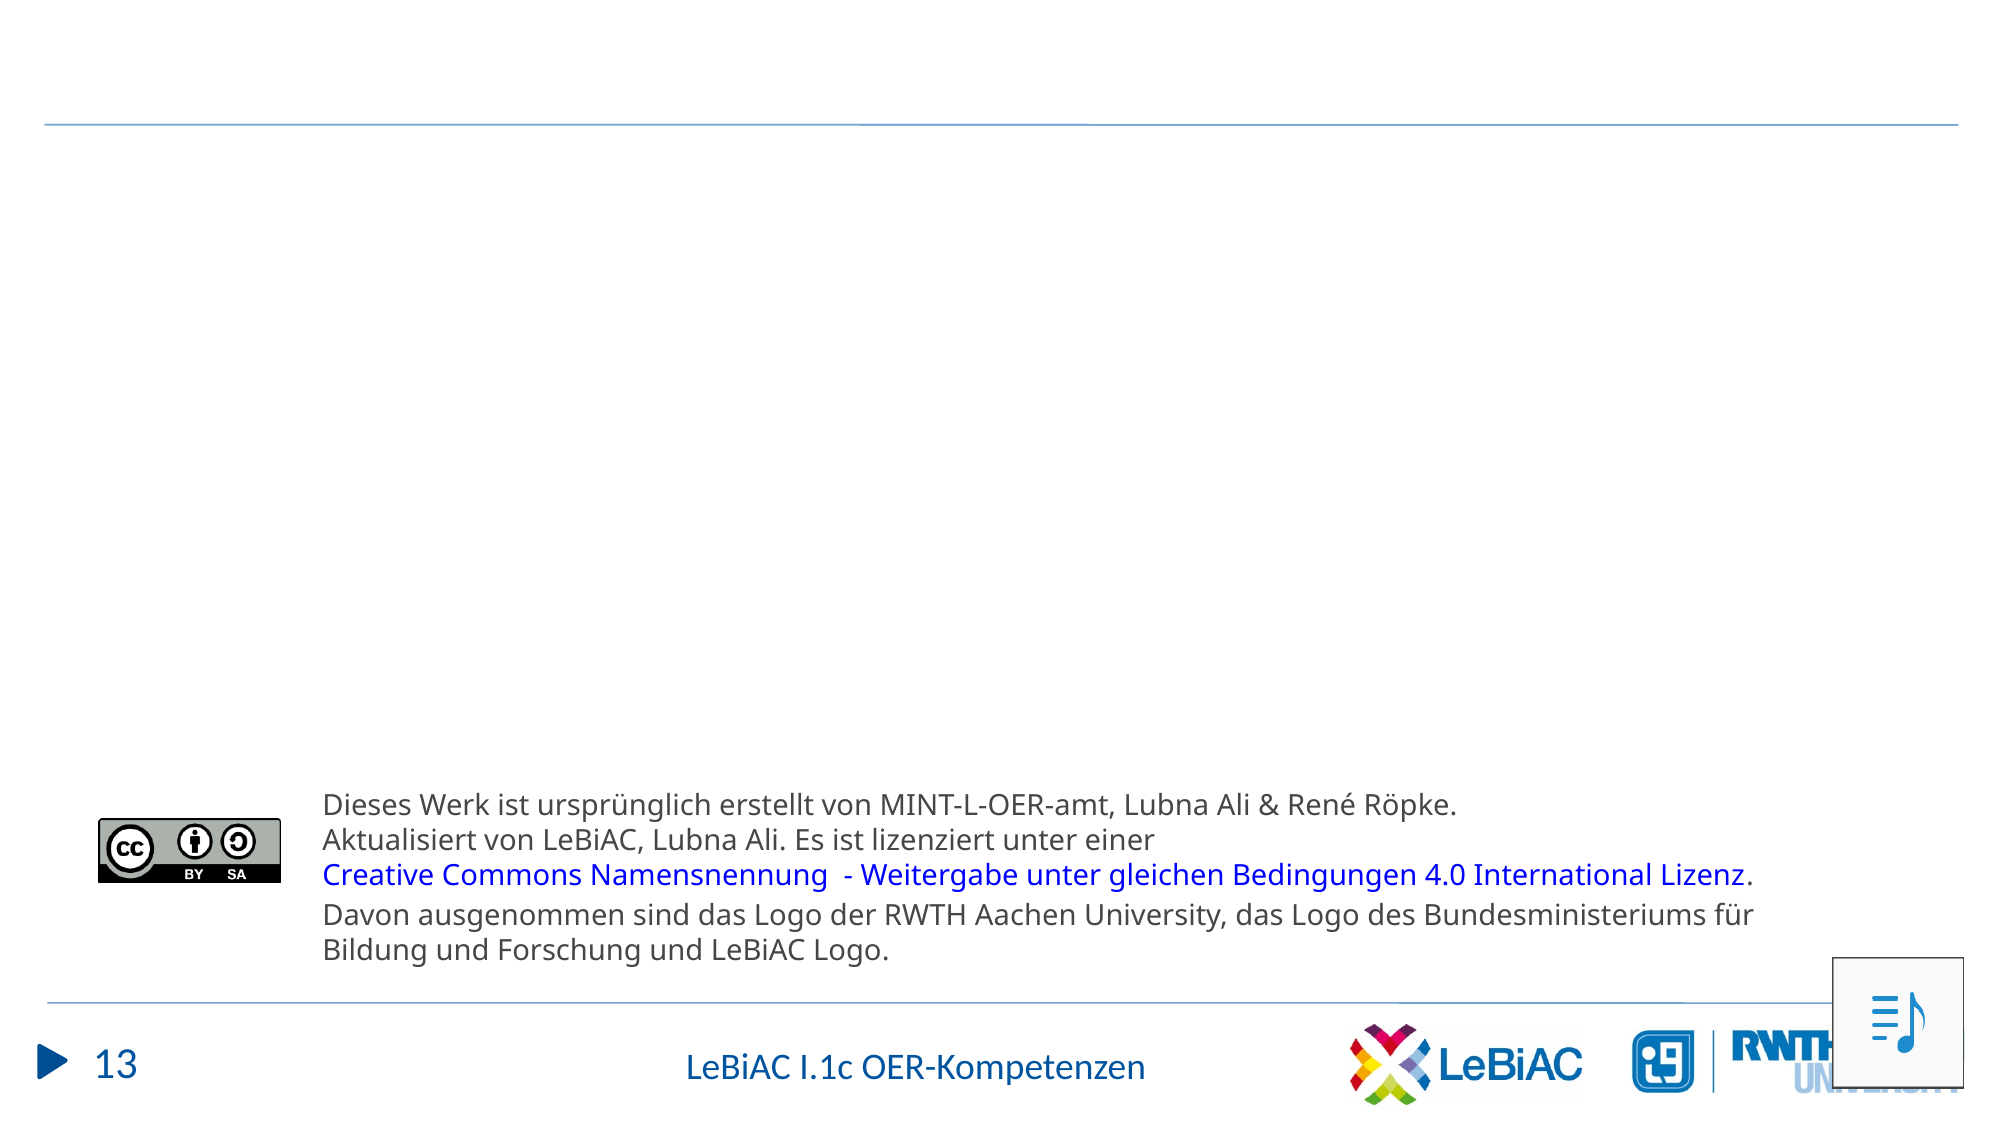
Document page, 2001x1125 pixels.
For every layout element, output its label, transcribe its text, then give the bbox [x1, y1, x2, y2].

text_box [1831, 956, 1965, 1090]
picture [1631, 1028, 1966, 1094]
picture [1350, 1024, 1582, 1105]
text_box Dieses Werk ist ursprünglich erstellt von MINT-L-OER-amt, Lubna Ali & René Röpke. Aktualisiert von LeBiAC, Lubna Ali. Es ist lizenziert unter einer Creative Commons Namensnennung - Weitergabe unter gleichen Bedingungen 4.0 International Lizenz. Davon ausgenommen sind das Logo der RWTH Aachen University, das Logo des Bundesministeriums für Bildung und Forschung und LeBiAC Logo. [307, 778, 1857, 974]
picture [98, 818, 281, 883]
